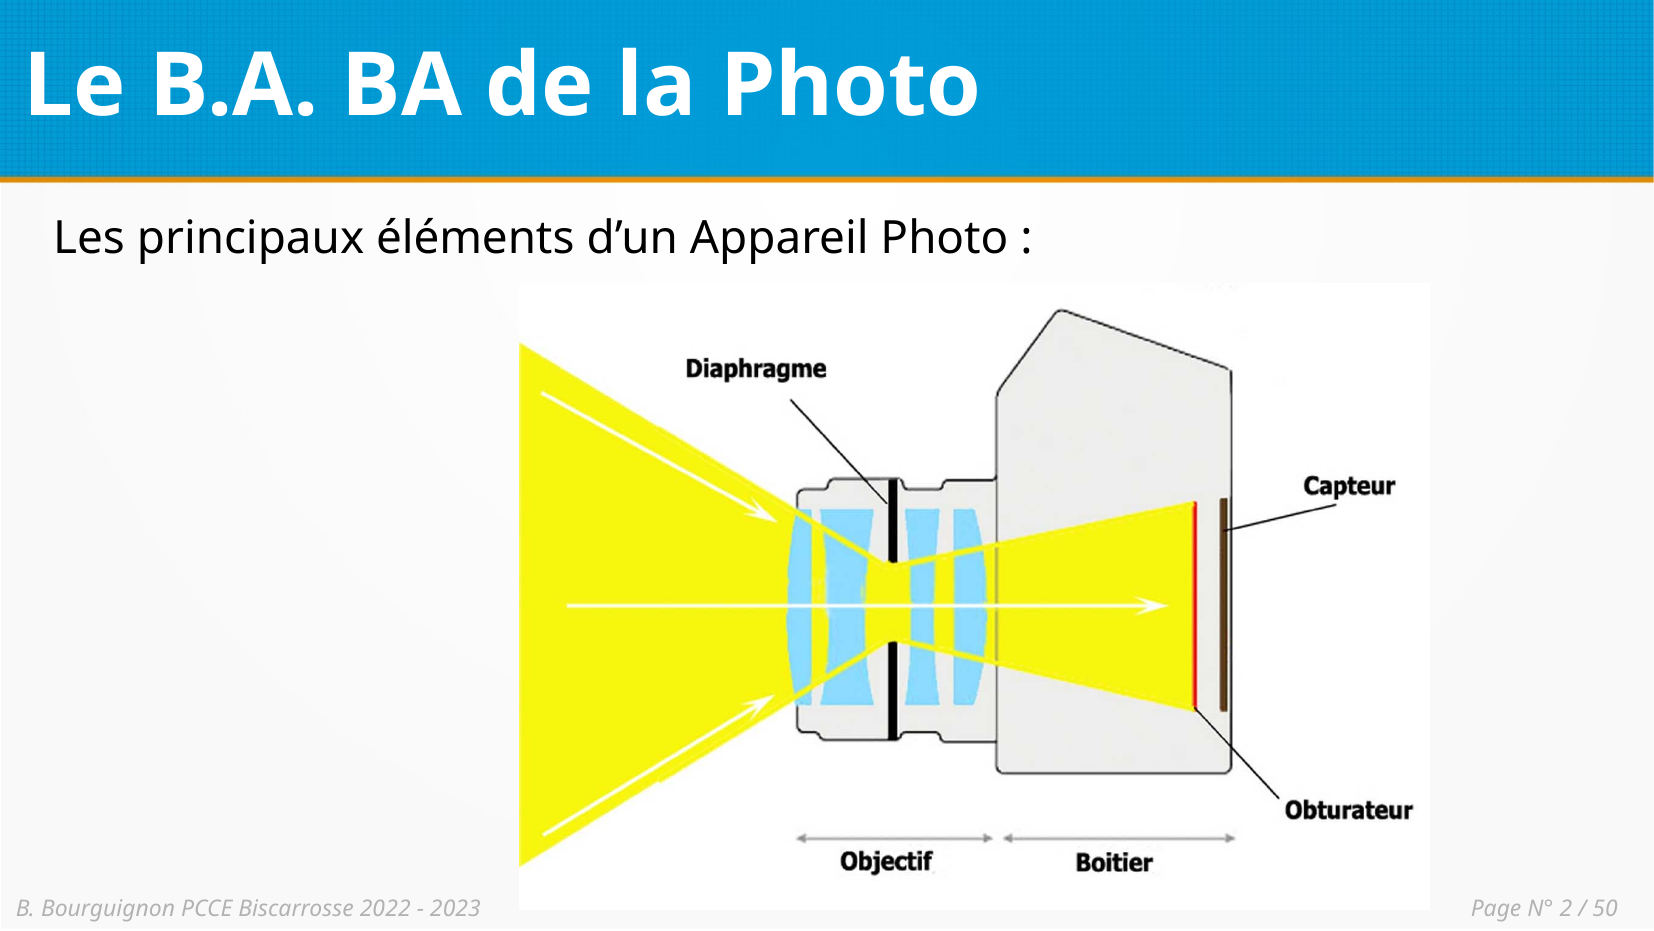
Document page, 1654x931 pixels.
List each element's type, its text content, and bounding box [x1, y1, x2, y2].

picture [0, 175, 1654, 931]
text_box Les principaux éléments d’un Appareil Photo : [47, 200, 1410, 271]
title Le B.A. BA de la Photo [23, 17, 1595, 142]
